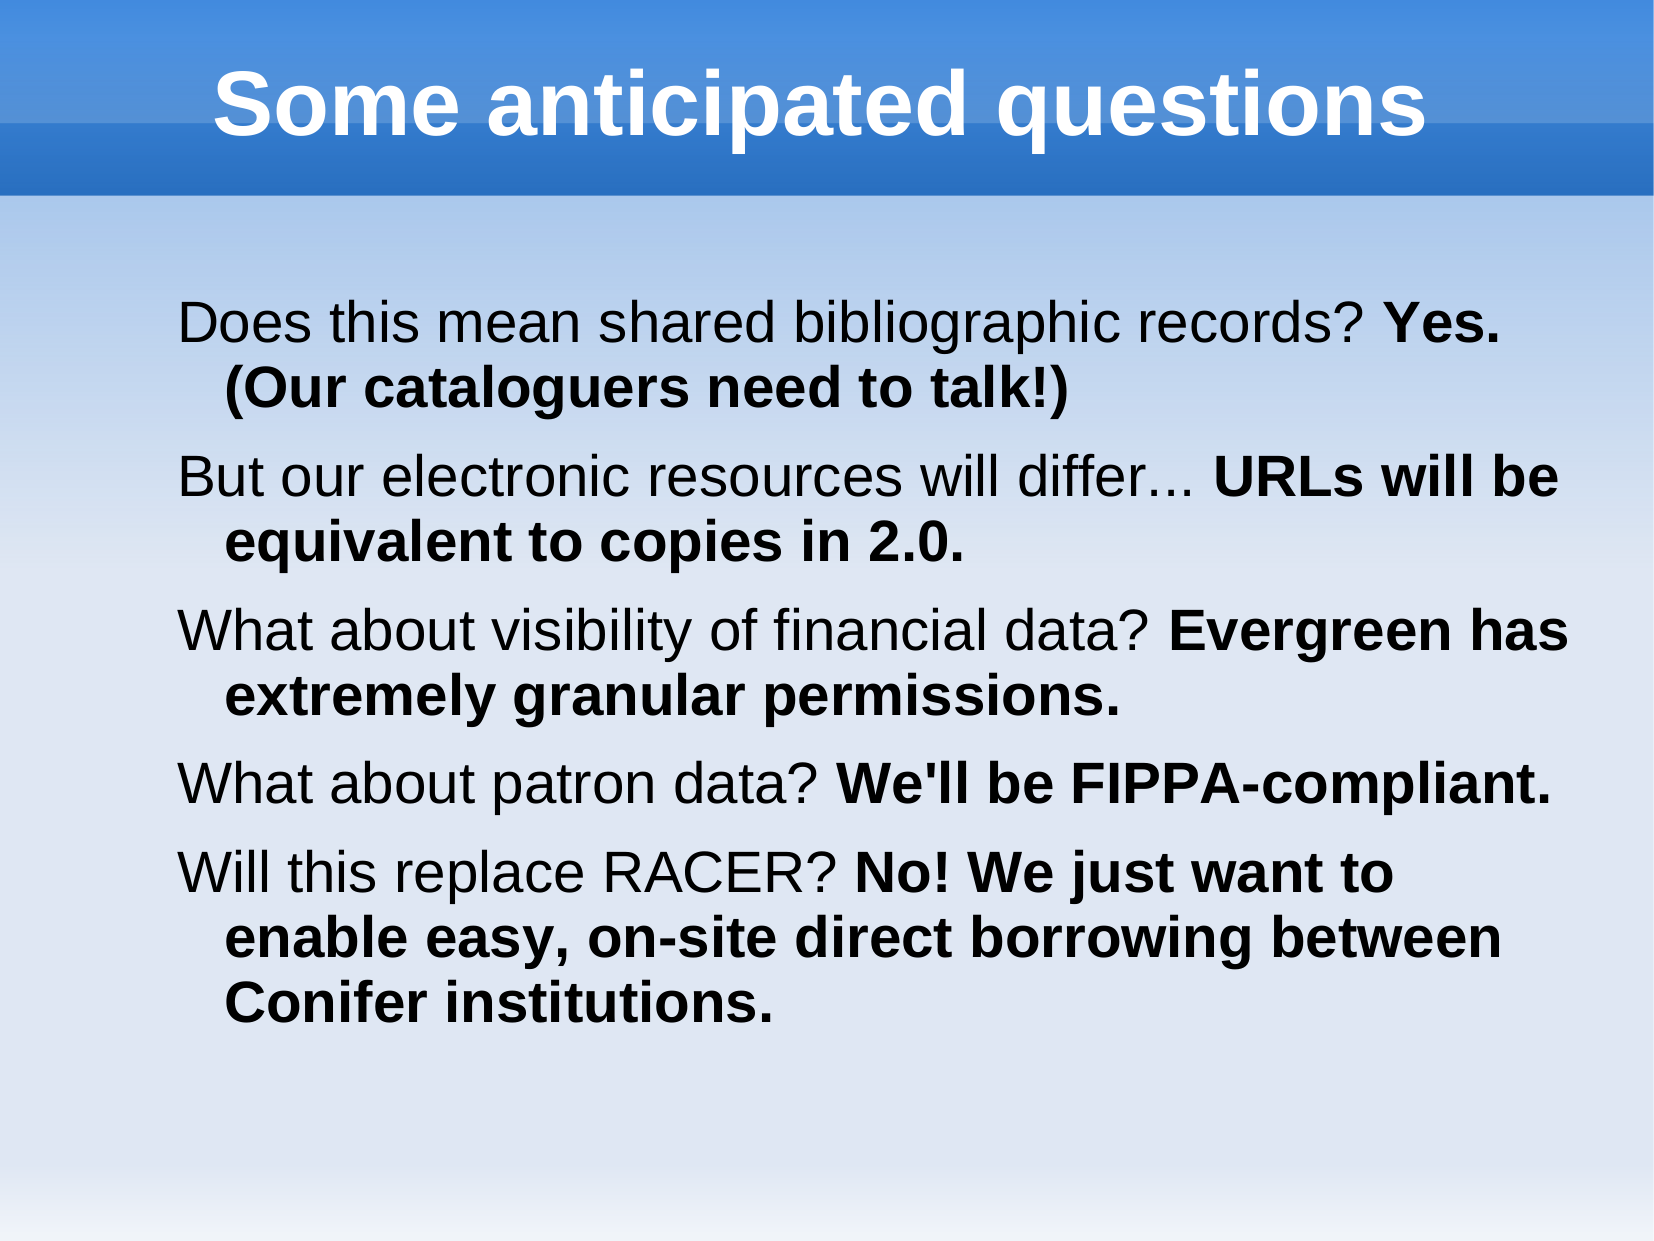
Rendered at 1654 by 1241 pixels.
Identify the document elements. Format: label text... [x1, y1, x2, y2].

list Does this mean shared bibliographic records? Yes. (Our cataloguers need to talk!) But our electronic resources will differ... URLs will be equivalent to copies in 2.0. What about visibility of financial data? Evergreen has extremely granular permissions. What about patron data? We'll be FIPPA-compliant. Will this replace RACER? No! We just want to enable easy, on-site direct borrowing between Conifer institutions. [82, 290, 1571, 1213]
picture [0, 0, 1654, 1241]
title Some anticipated questions [76, 0, 1565, 208]
